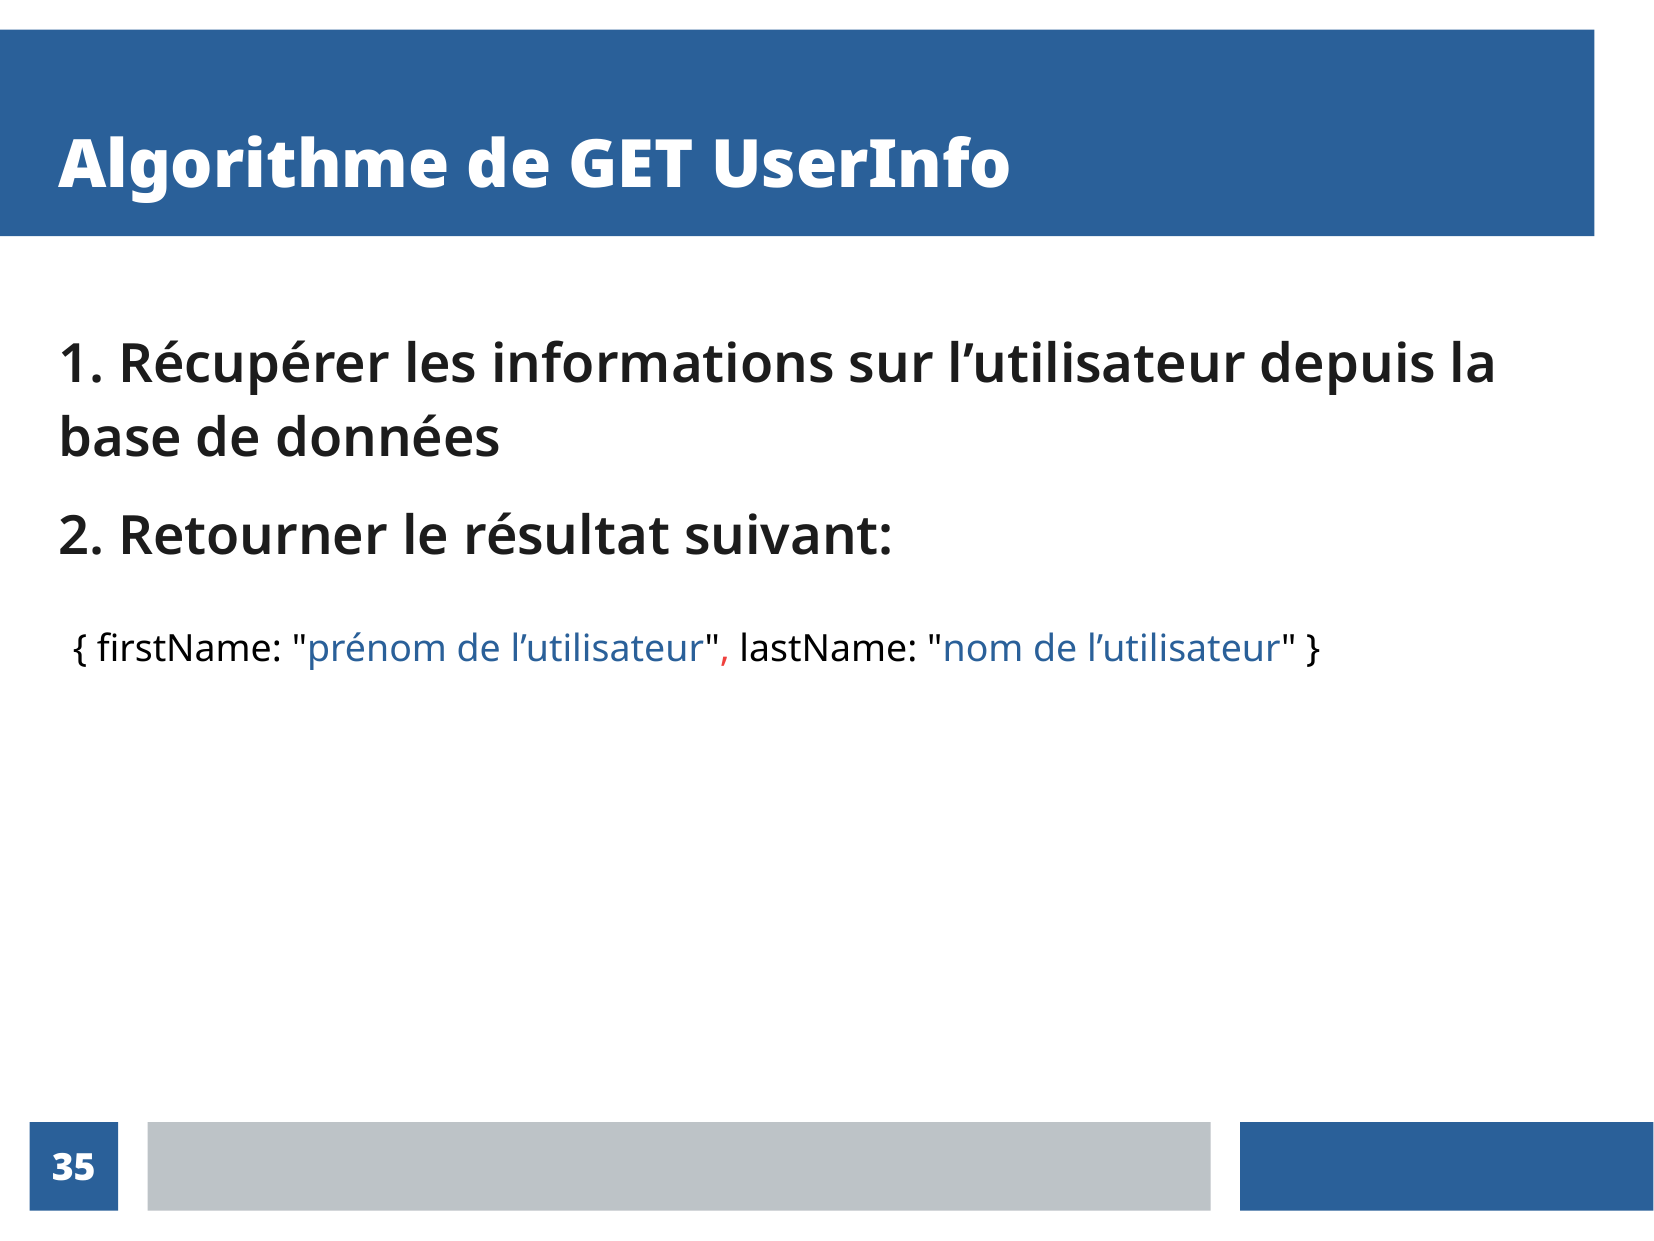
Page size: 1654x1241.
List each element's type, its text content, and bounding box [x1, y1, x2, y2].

list 1. Récupérer les informations sur l’utilisateur depuis la base de données 2. Retourner le résultat suivant: [58, 324, 1564, 614]
text_box { firstName: "prénom de l’utilisateur", lastName: "nom de l’utilisateur" } [58, 614, 1653, 760]
title Algorithme de GET UserInfo [58, 59, 1594, 207]
